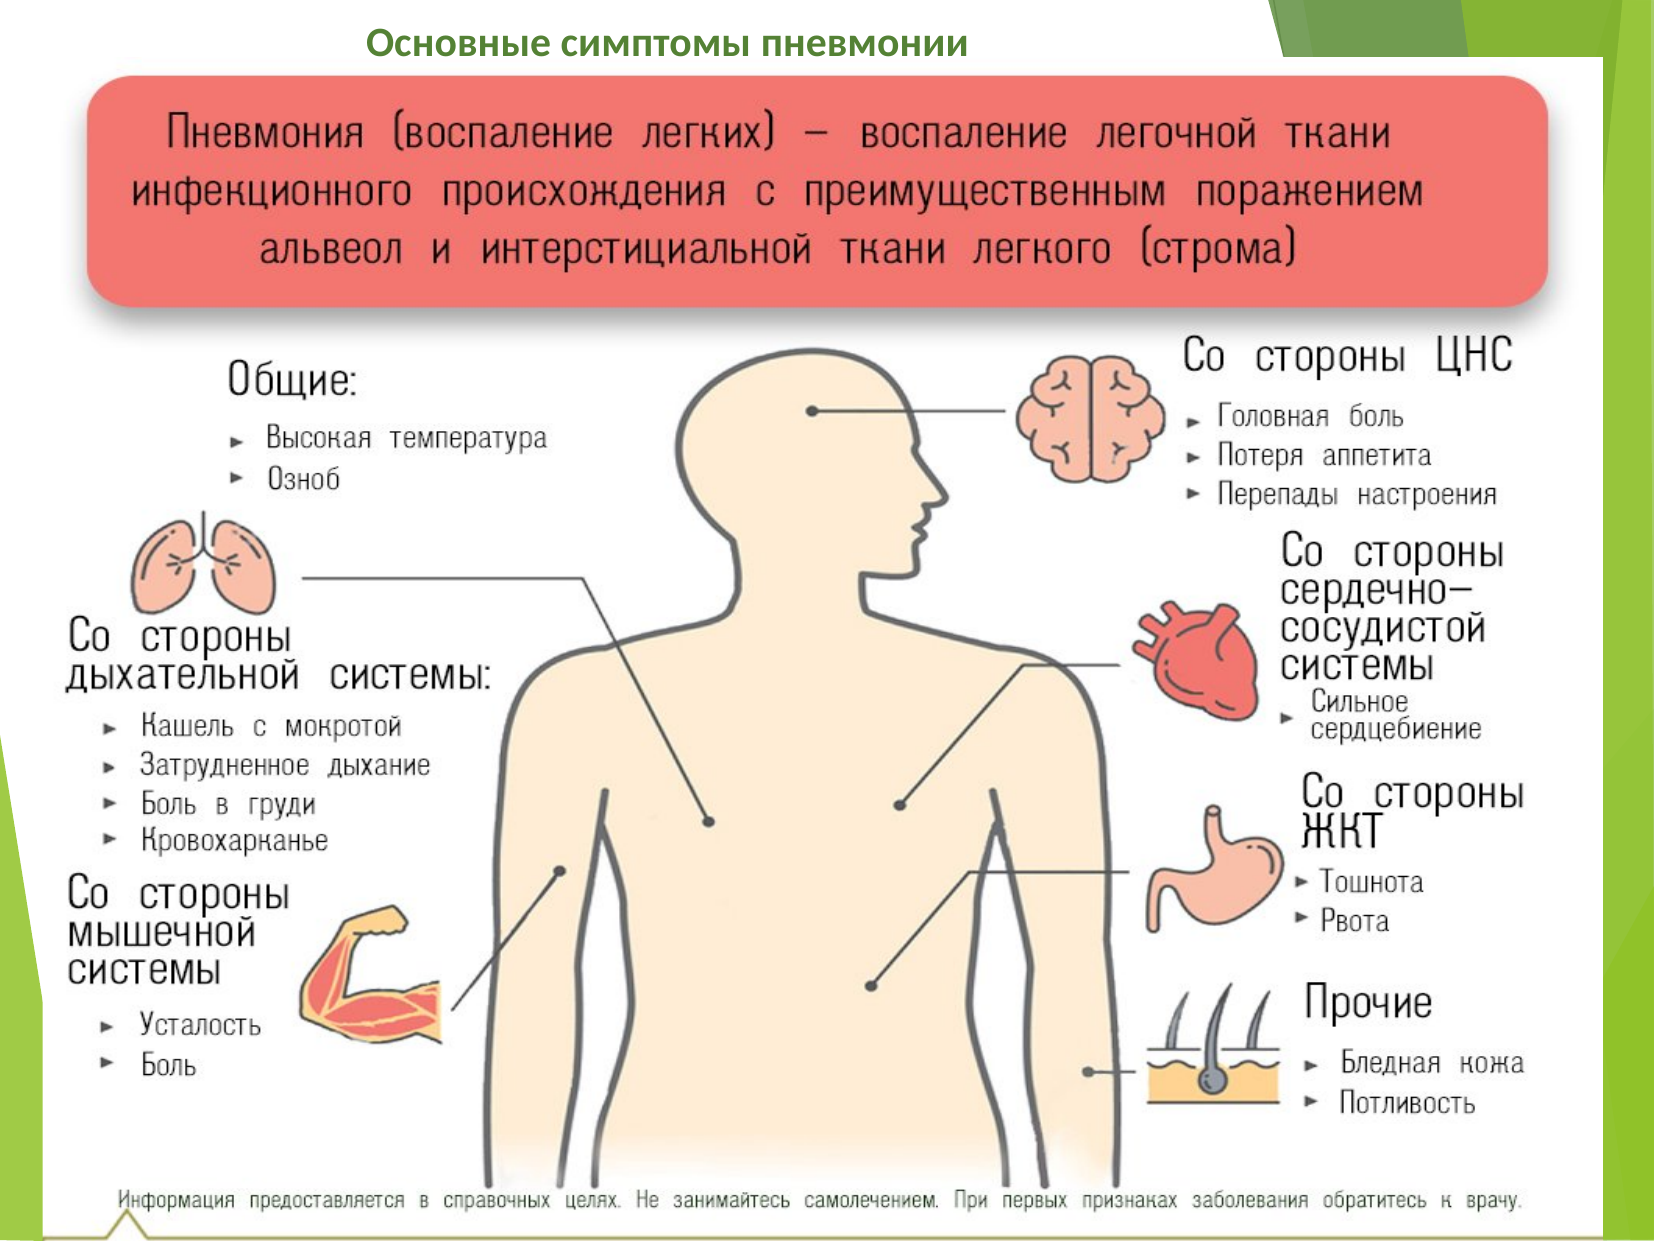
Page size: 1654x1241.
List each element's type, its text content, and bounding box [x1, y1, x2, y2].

picture [42, 57, 1603, 1241]
text_box Основные симптомы пневмонии [351, 7, 984, 72]
